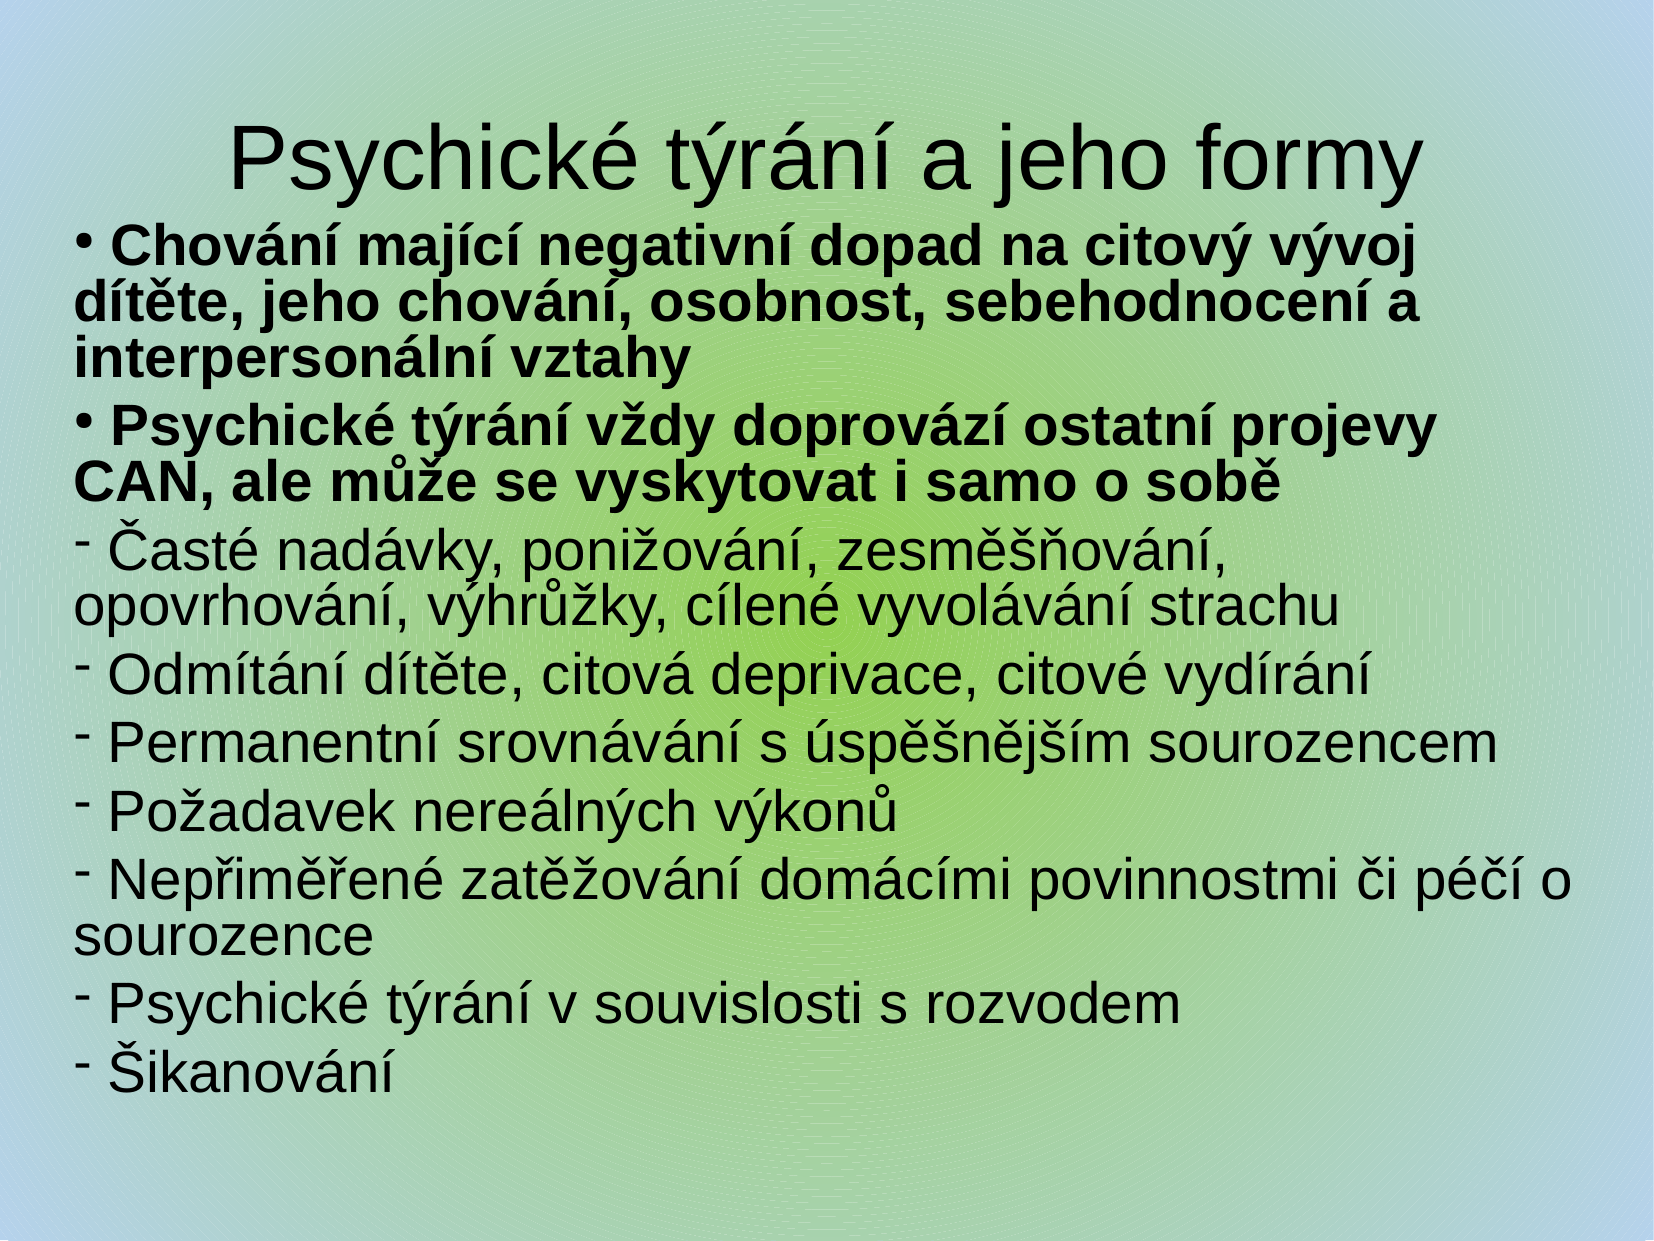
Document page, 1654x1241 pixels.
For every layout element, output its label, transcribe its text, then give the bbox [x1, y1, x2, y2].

list Chování mající negativní dopad na citový vývoj dítěte, jeho chování, osobnost, sebehodnocení a interpersonální vztahy Psychické týrání vždy doprovází ostatní projevy CAN, ale může se vyskytovat i samo o sobě Časté nadávky, ponižování, zesměšňování, opovrhování, výhrůžky, cílené vyvolávání strachu Odmítání dítěte, citová deprivace, citové vydírání Permanentní srovnávání s úspěšnějším sourozencem Požadavek nereálných výkonů Nepřiměřené zatěžování domácími povinnostmi či péčí o sourozence Psychické týrání v souvislosti s rozvodem Šikanování [58, 213, 1595, 1180]
title Psychické týrání a jeho formy [82, 49, 1571, 213]
